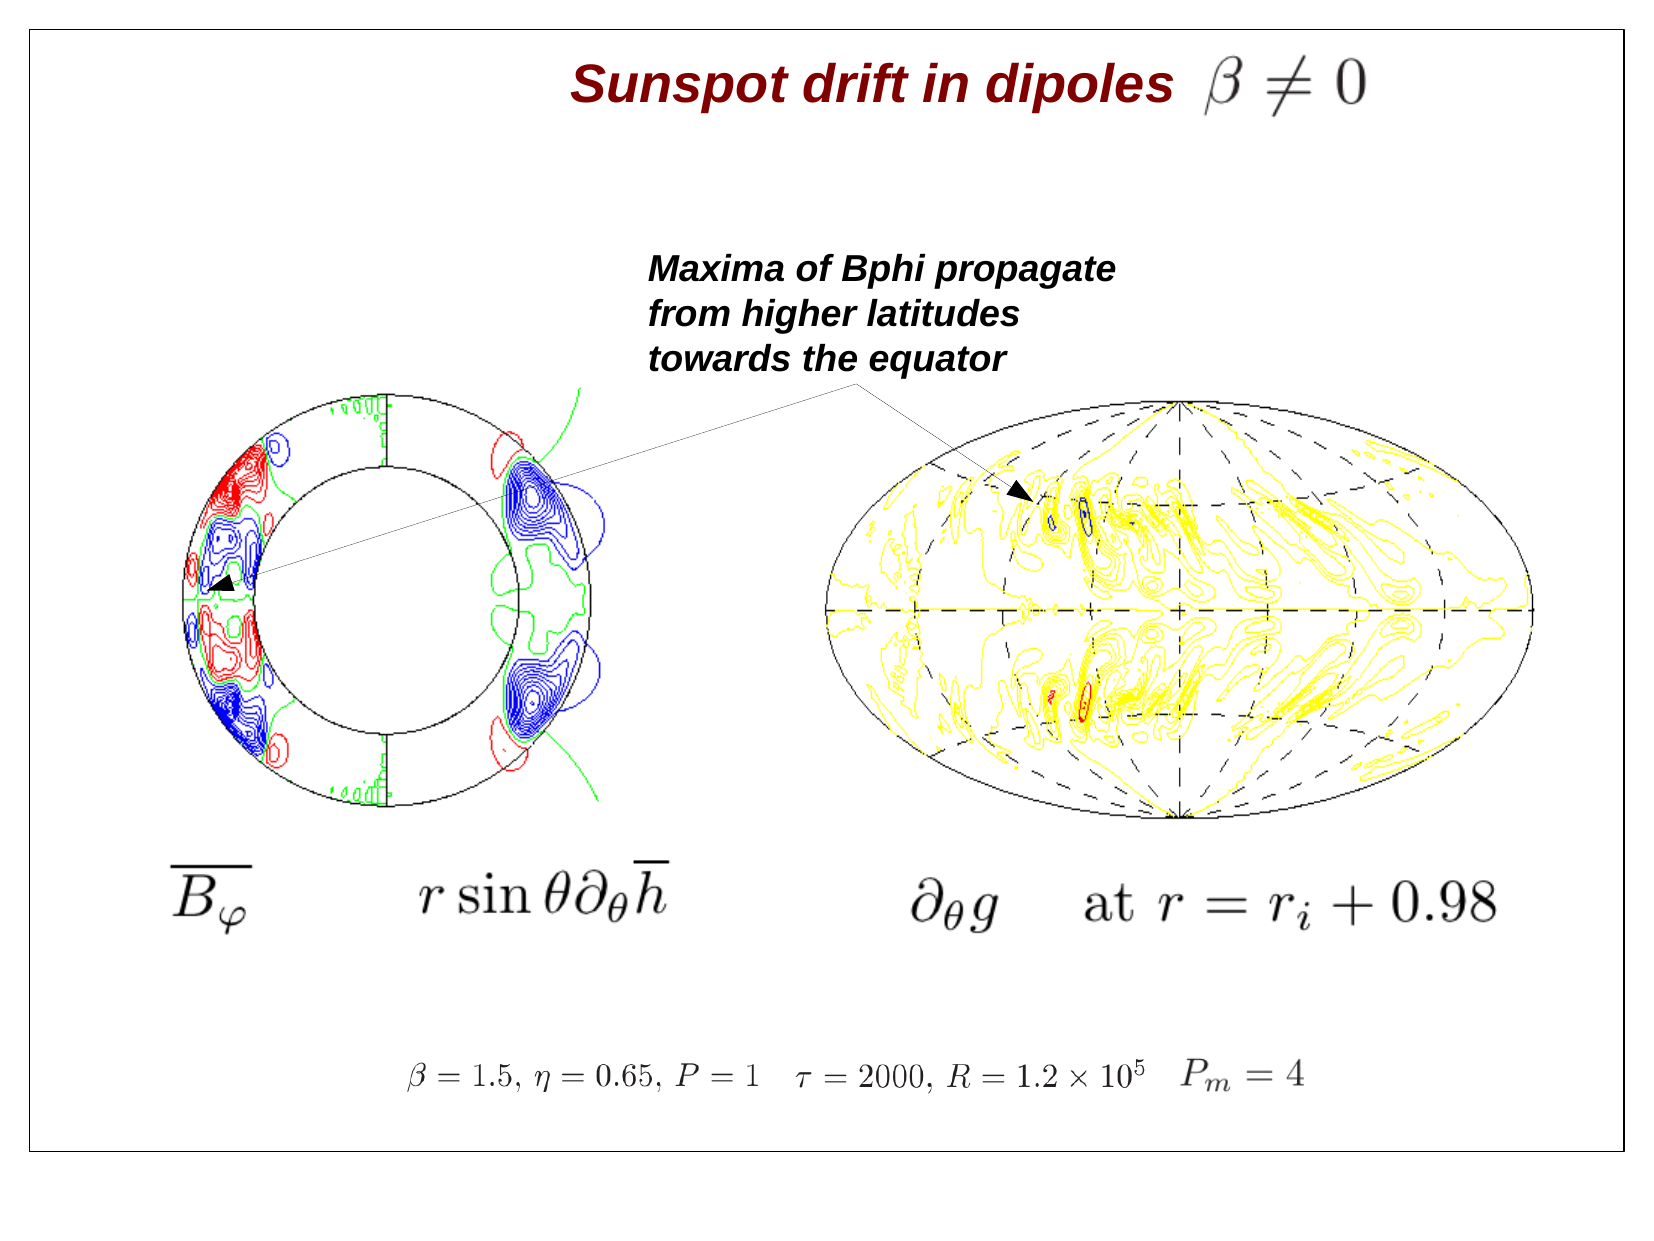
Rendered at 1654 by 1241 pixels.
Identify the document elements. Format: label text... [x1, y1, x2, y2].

picture [401, 1055, 762, 1092]
text_box Maxima of Bphi propagate from higher latitudes towards the equator [620, 236, 1097, 329]
text_box Sunspot drift in dipoles with [555, 42, 1087, 119]
picture [94, 295, 695, 944]
picture [1171, 1051, 1313, 1097]
picture [1190, 35, 1377, 126]
picture [814, 312, 1558, 944]
picture [788, 1053, 1149, 1095]
